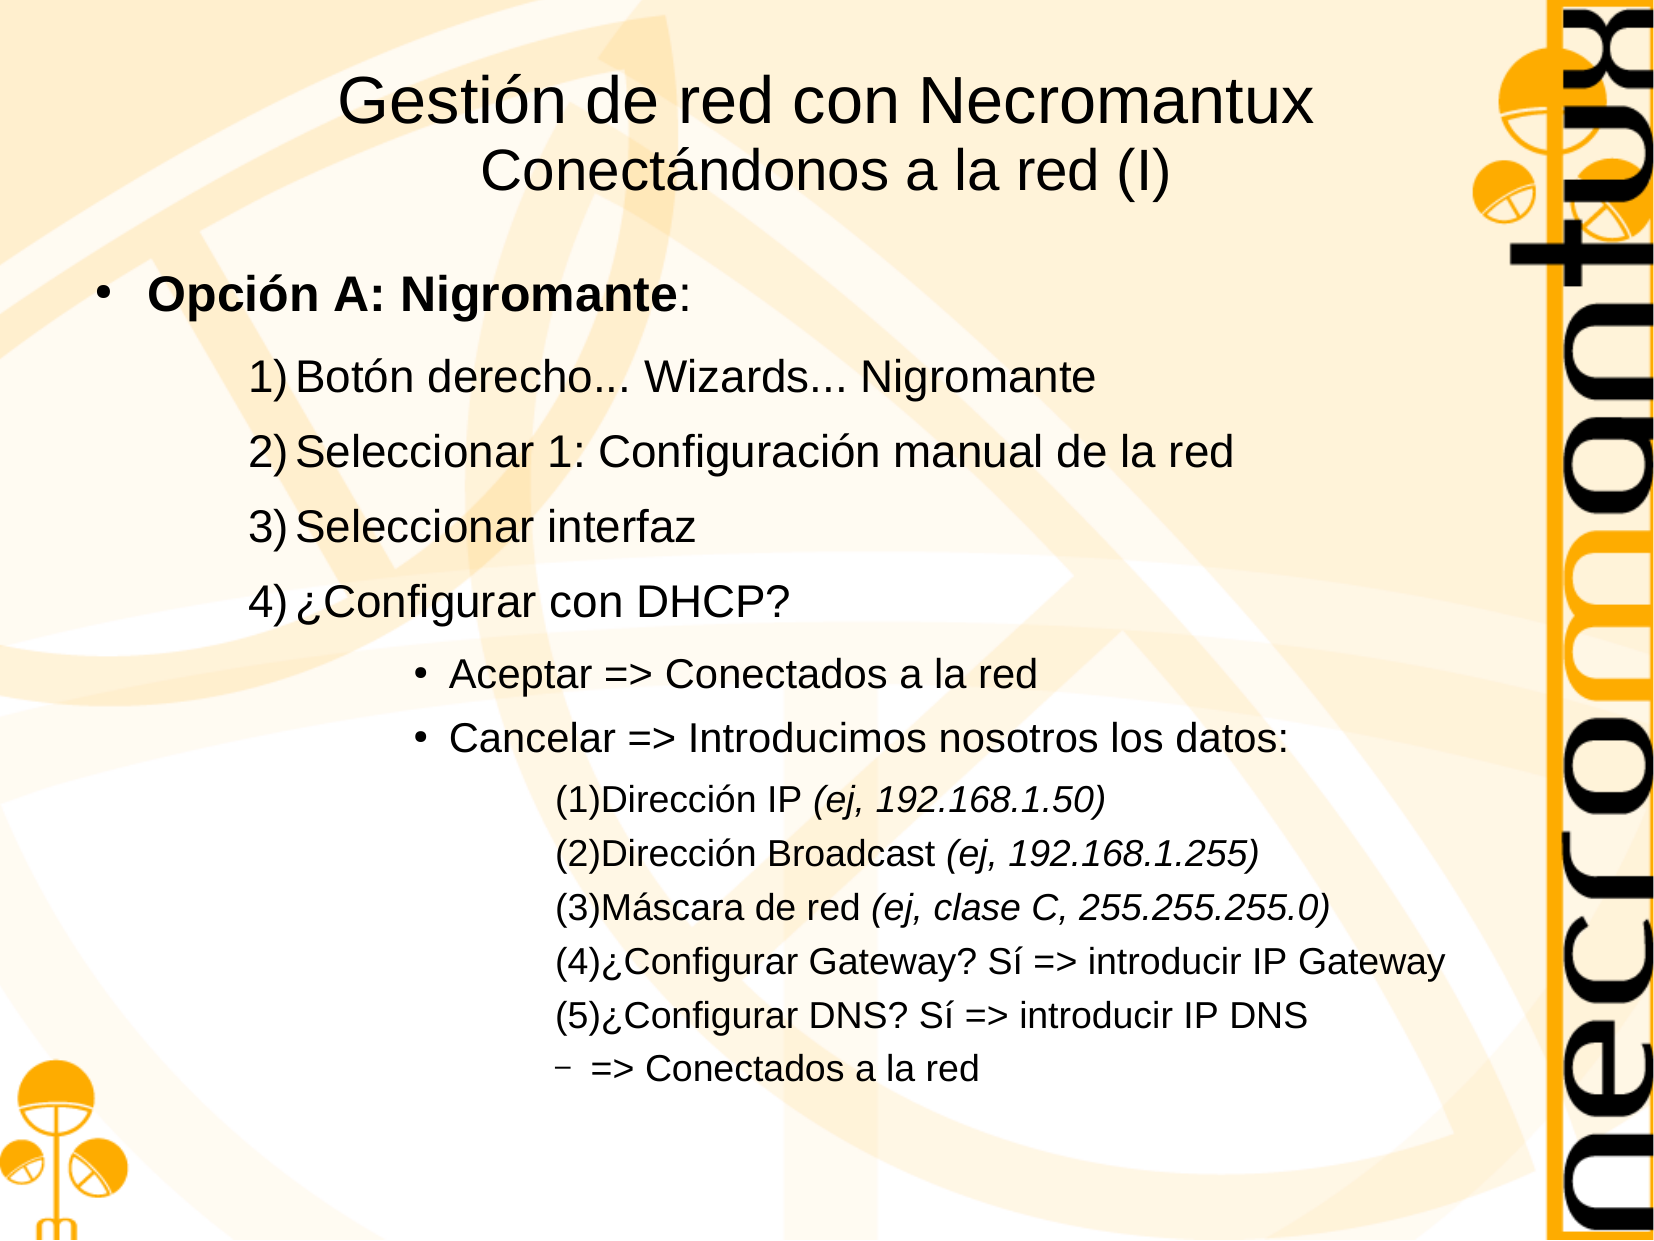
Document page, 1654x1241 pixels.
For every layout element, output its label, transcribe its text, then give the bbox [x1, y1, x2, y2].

title Gestión de red con Necromantux Conectándonos a la red (I) [82, 54, 1571, 211]
picture [0, 0, 1654, 1240]
list Opción A: Nigromante: Botón derecho... Wizards... Nigromante Seleccionar 1: Configuración manual de la red Seleccionar interfaz ¿Configurar con DHCP? Aceptar => Conectados a la red Cancelar => Introducimos nosotros los datos: Dirección IP (ej, 192.168.1.50) Dirección Broadcast (ej, 192.168.1.255) Máscara de red (ej, clase C, 255.255.255.0) ¿Configurar Gateway? Sí => introducir IP Gateway ¿Configurar DNS? Sí => introducir IP DNS => Conectados a la red [59, 265, 1571, 1215]
